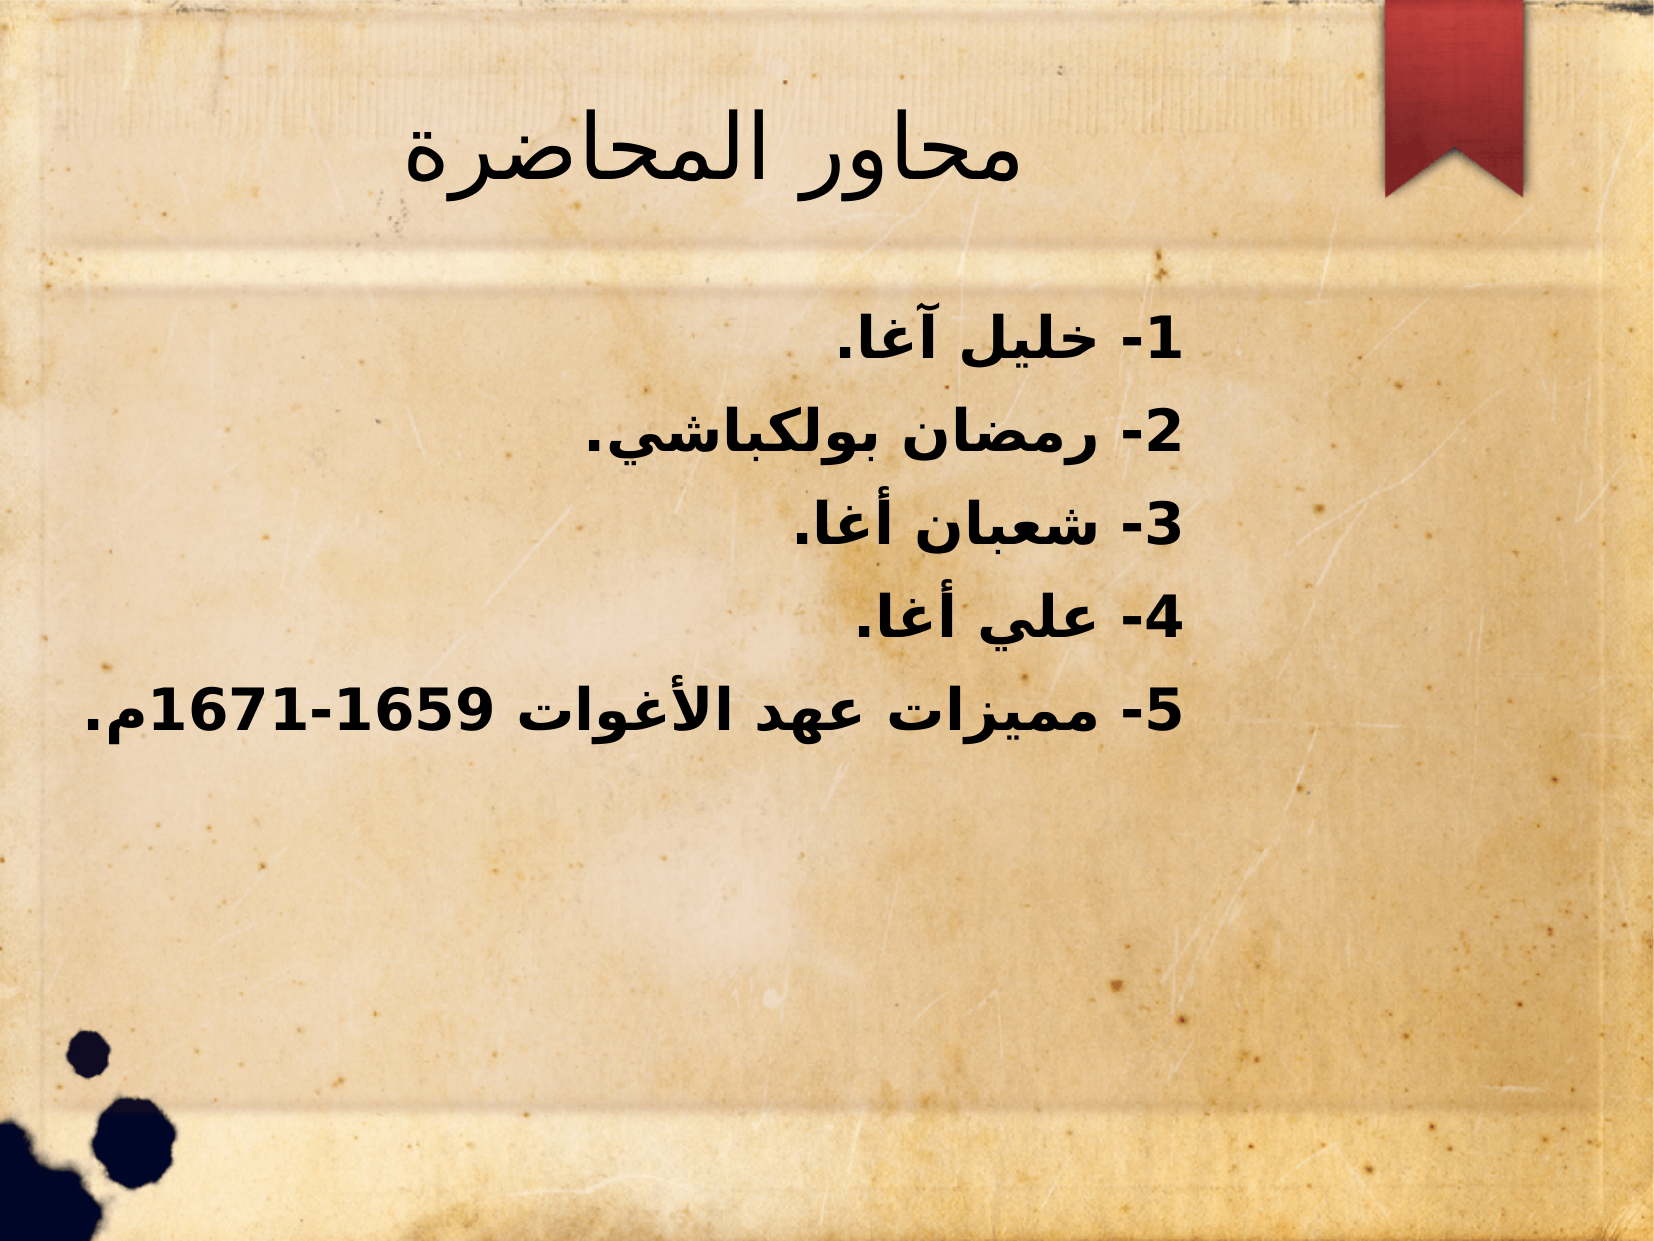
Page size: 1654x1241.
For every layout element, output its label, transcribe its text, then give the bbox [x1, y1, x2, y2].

list 1- خليل آغا. 2- رمضان بولكباشي. 3- شعبان أغا. 4- علي أغا. 5- مميزات عهد الأغوات 1659-1671م. [82, 290, 1538, 1010]
title محاور المحاضرة [82, 49, 1347, 237]
